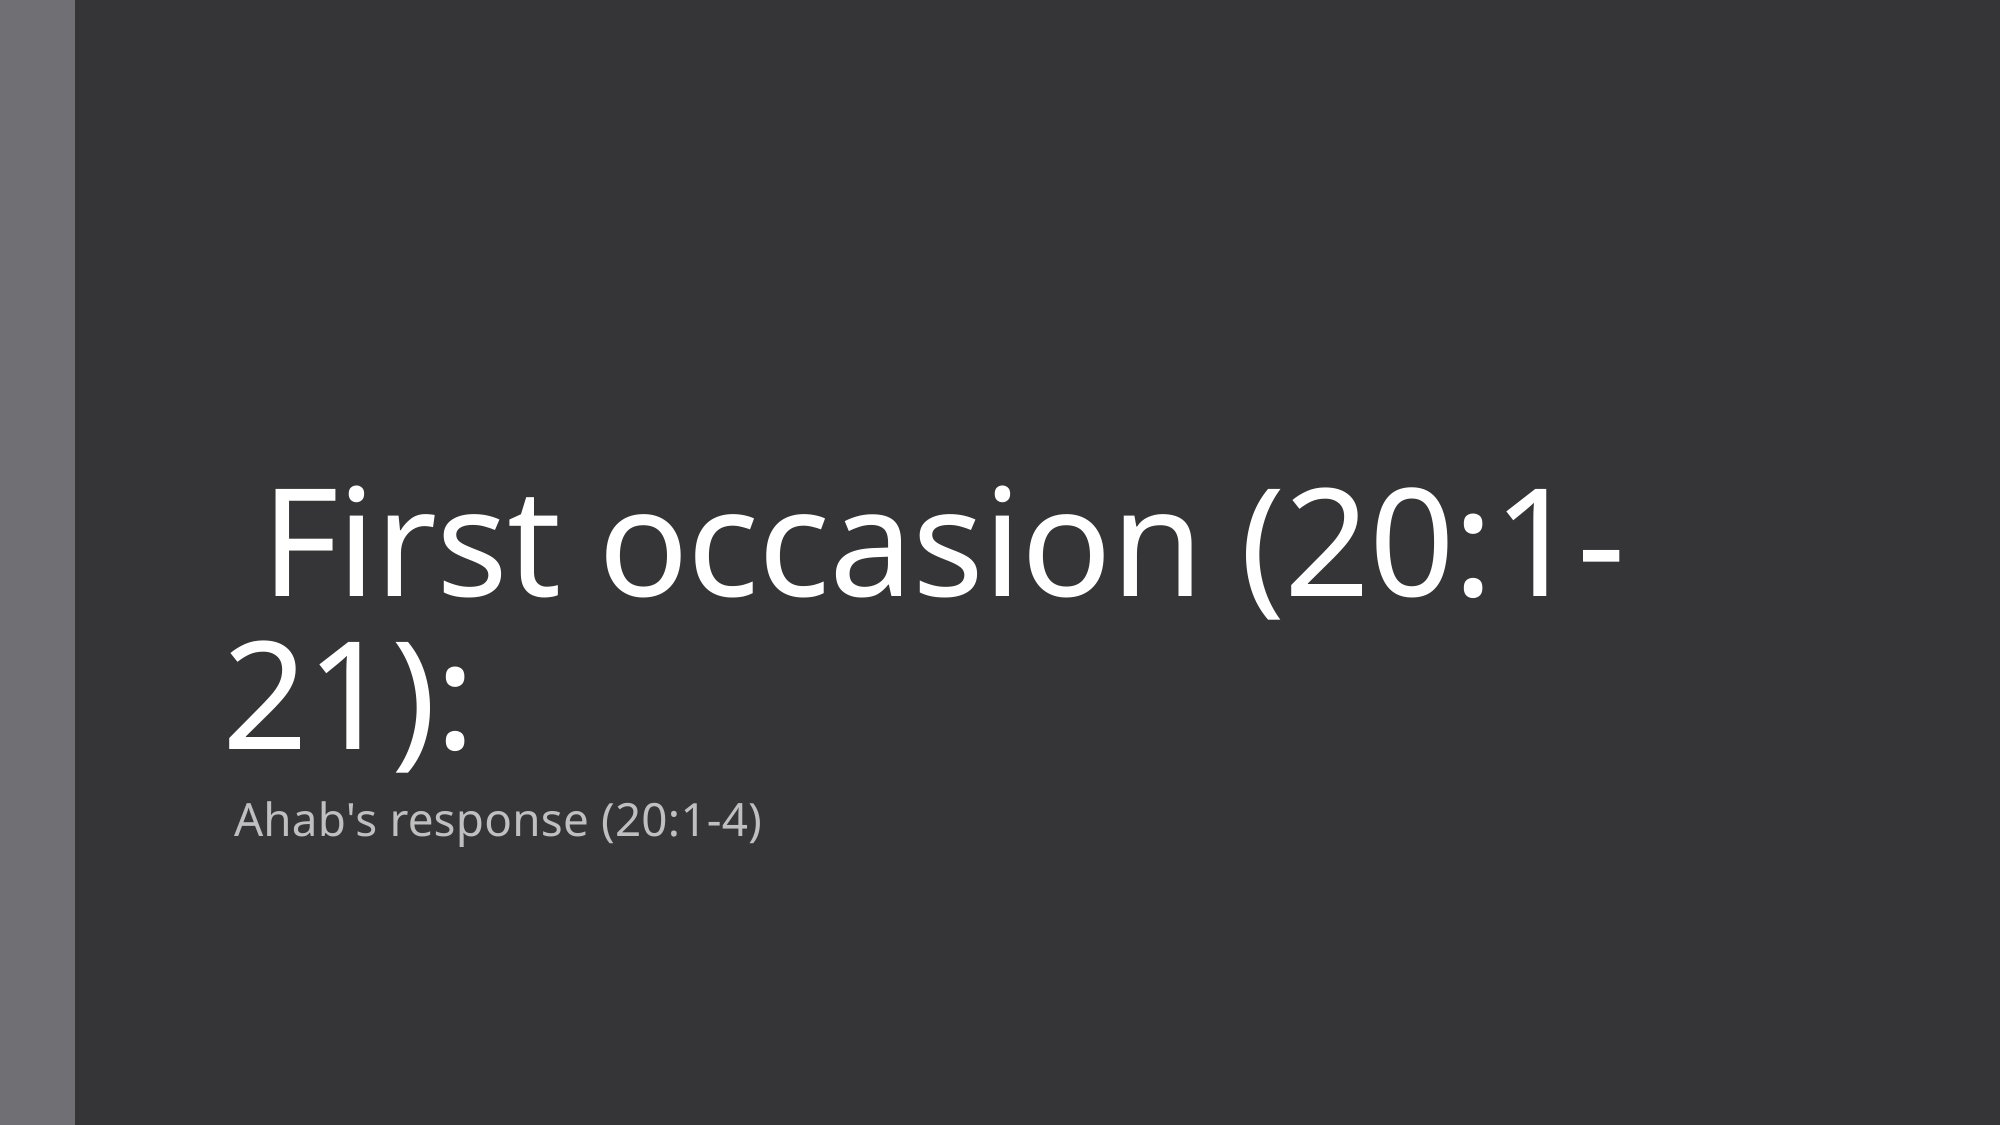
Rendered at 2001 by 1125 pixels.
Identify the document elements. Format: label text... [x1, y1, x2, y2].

title First occasion (20:1-21): [206, 124, 1752, 787]
subtitle Ahab's response (20:1-4) [206, 787, 1752, 1066]
